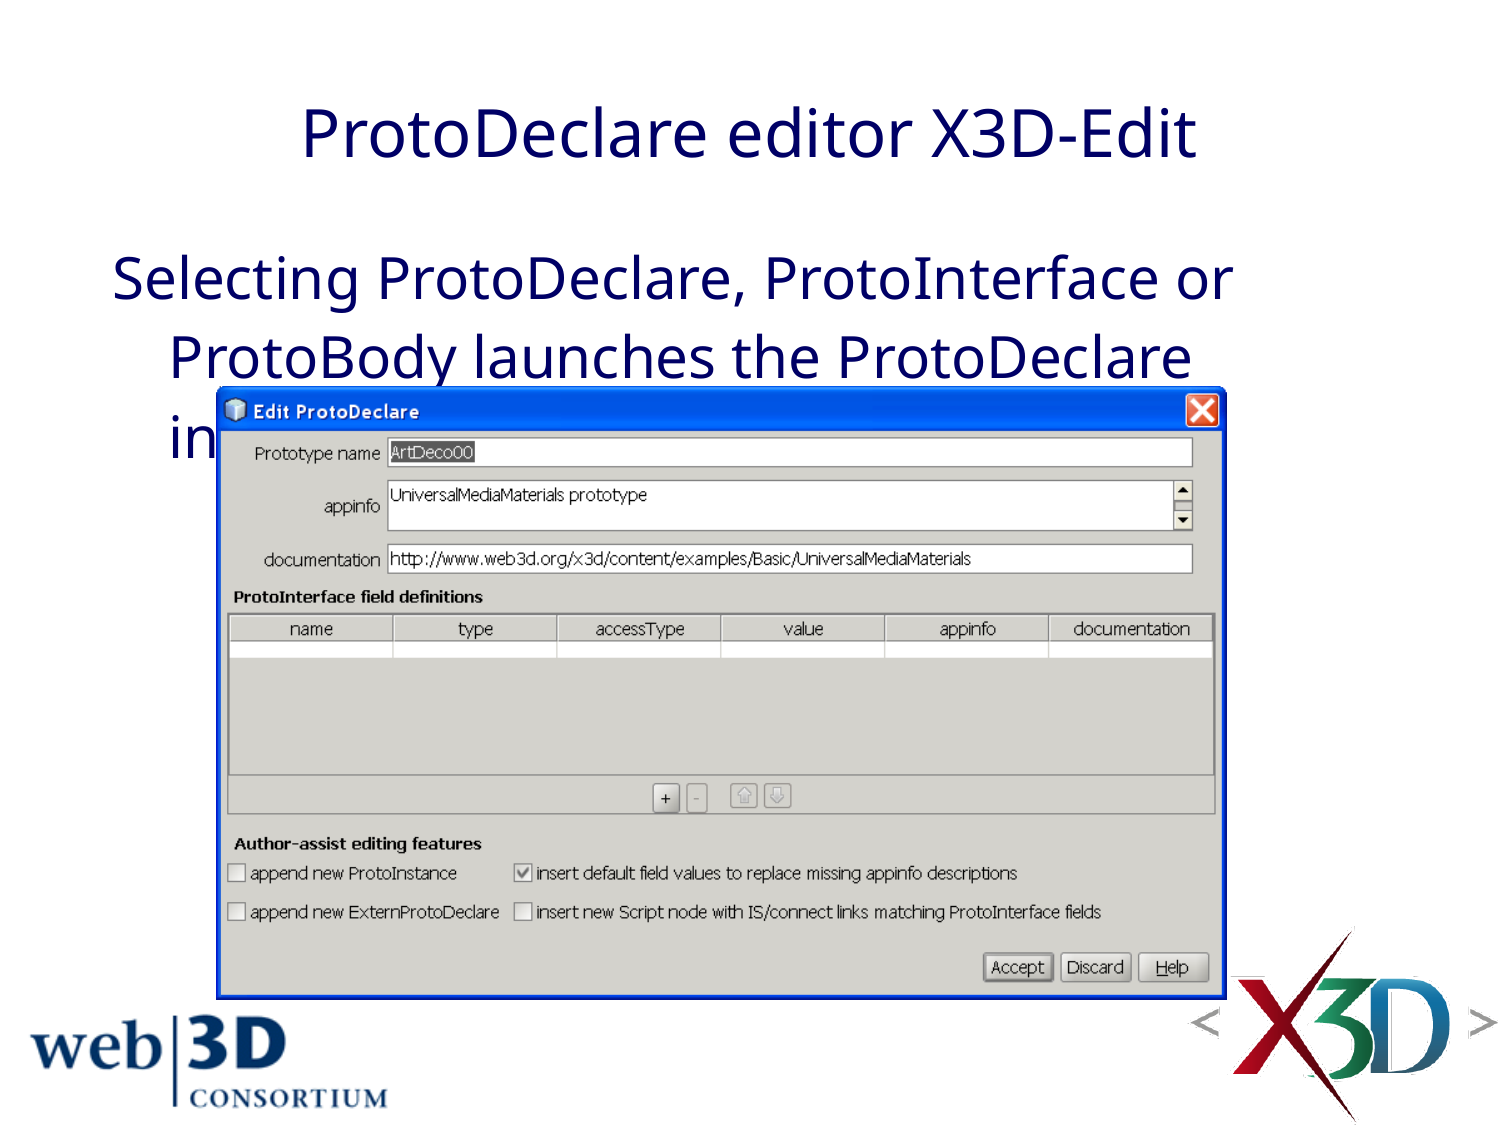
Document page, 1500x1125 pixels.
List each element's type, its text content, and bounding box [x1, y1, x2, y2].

list Selecting ProtoDeclare, ProtoInterface or ProtoBody launches the ProtoDeclare interface: [112, 237, 1388, 413]
picture [12, 386, 1500, 1125]
title ProtoDeclare editor X3D-Edit [112, 37, 1388, 226]
